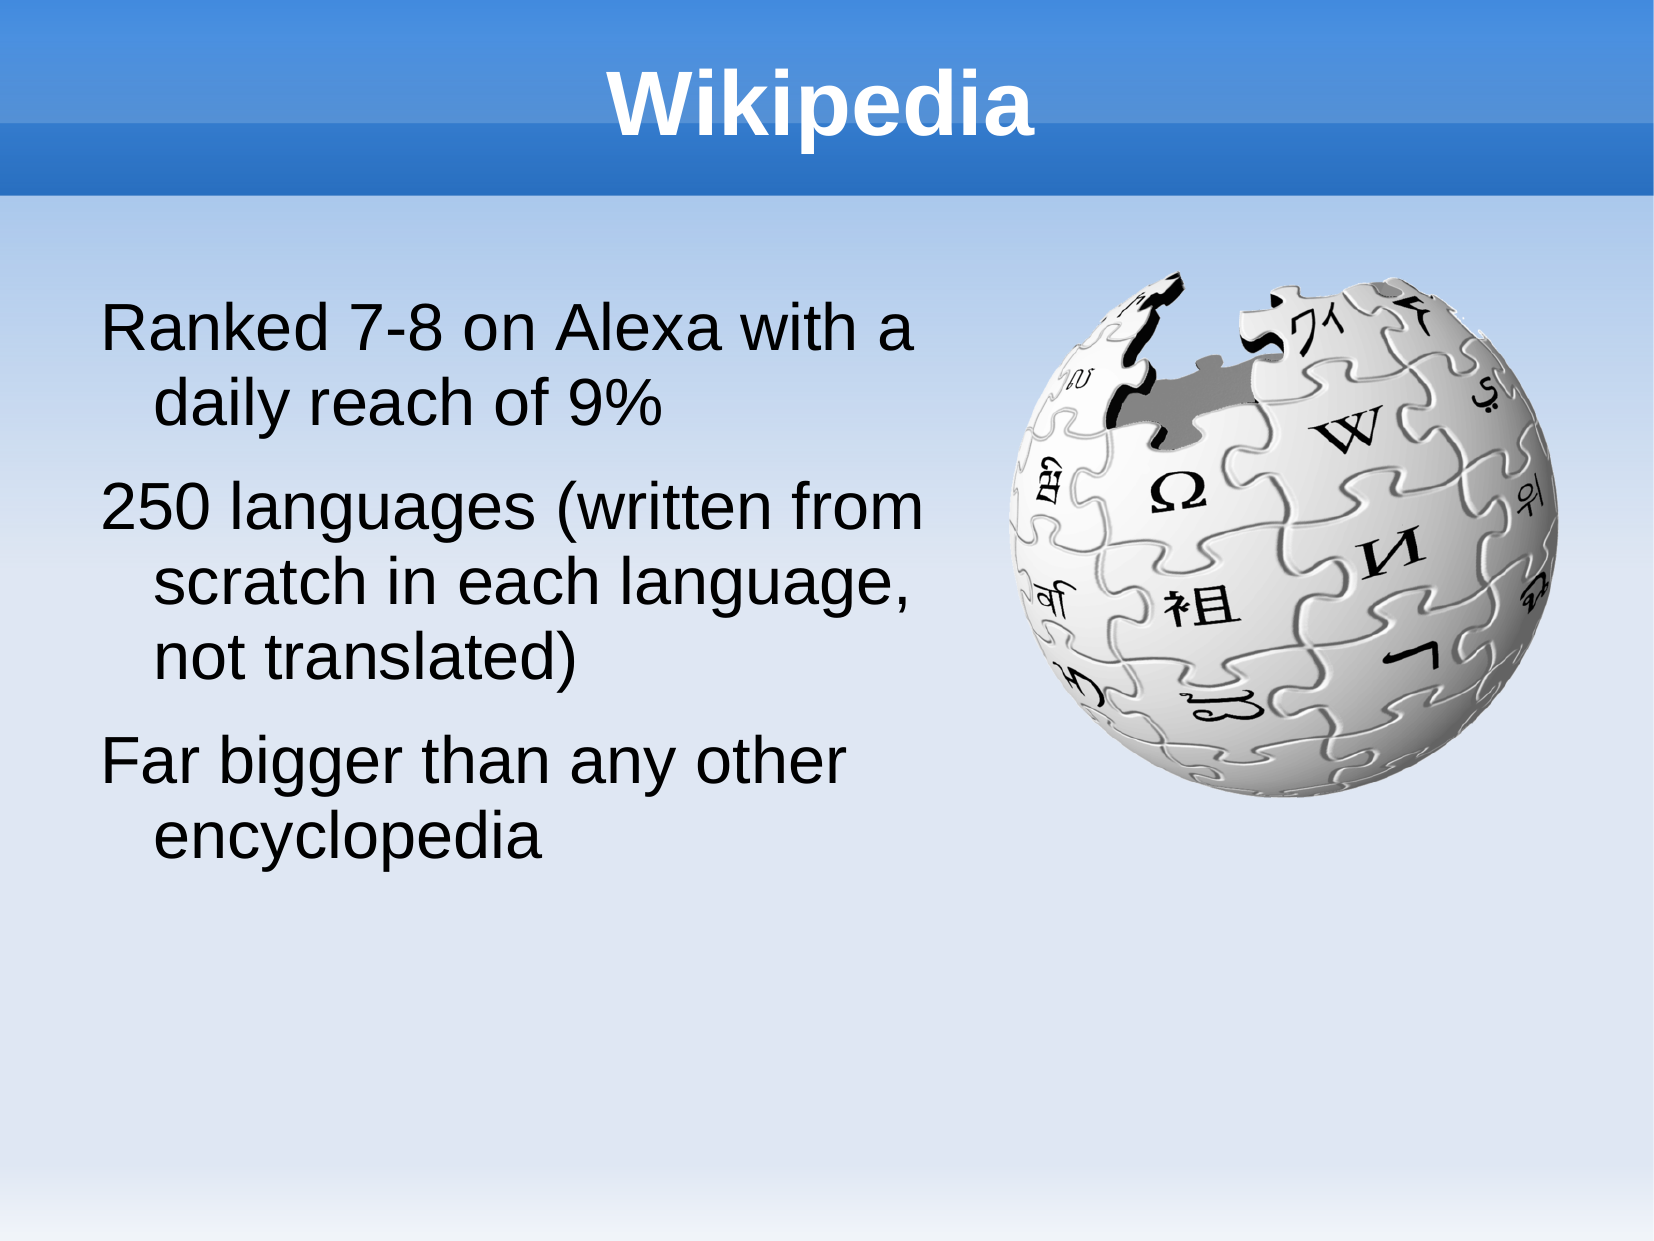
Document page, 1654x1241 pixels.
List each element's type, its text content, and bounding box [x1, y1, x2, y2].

list Ranked 7-8 on Alexa with a daily reach of 9% 250 languages (written from scratch in each language, not translated) Far bigger than any other encyclopedia [82, 290, 1004, 1109]
picture [0, 0, 1654, 1241]
title Wikipedia [76, 0, 1565, 208]
